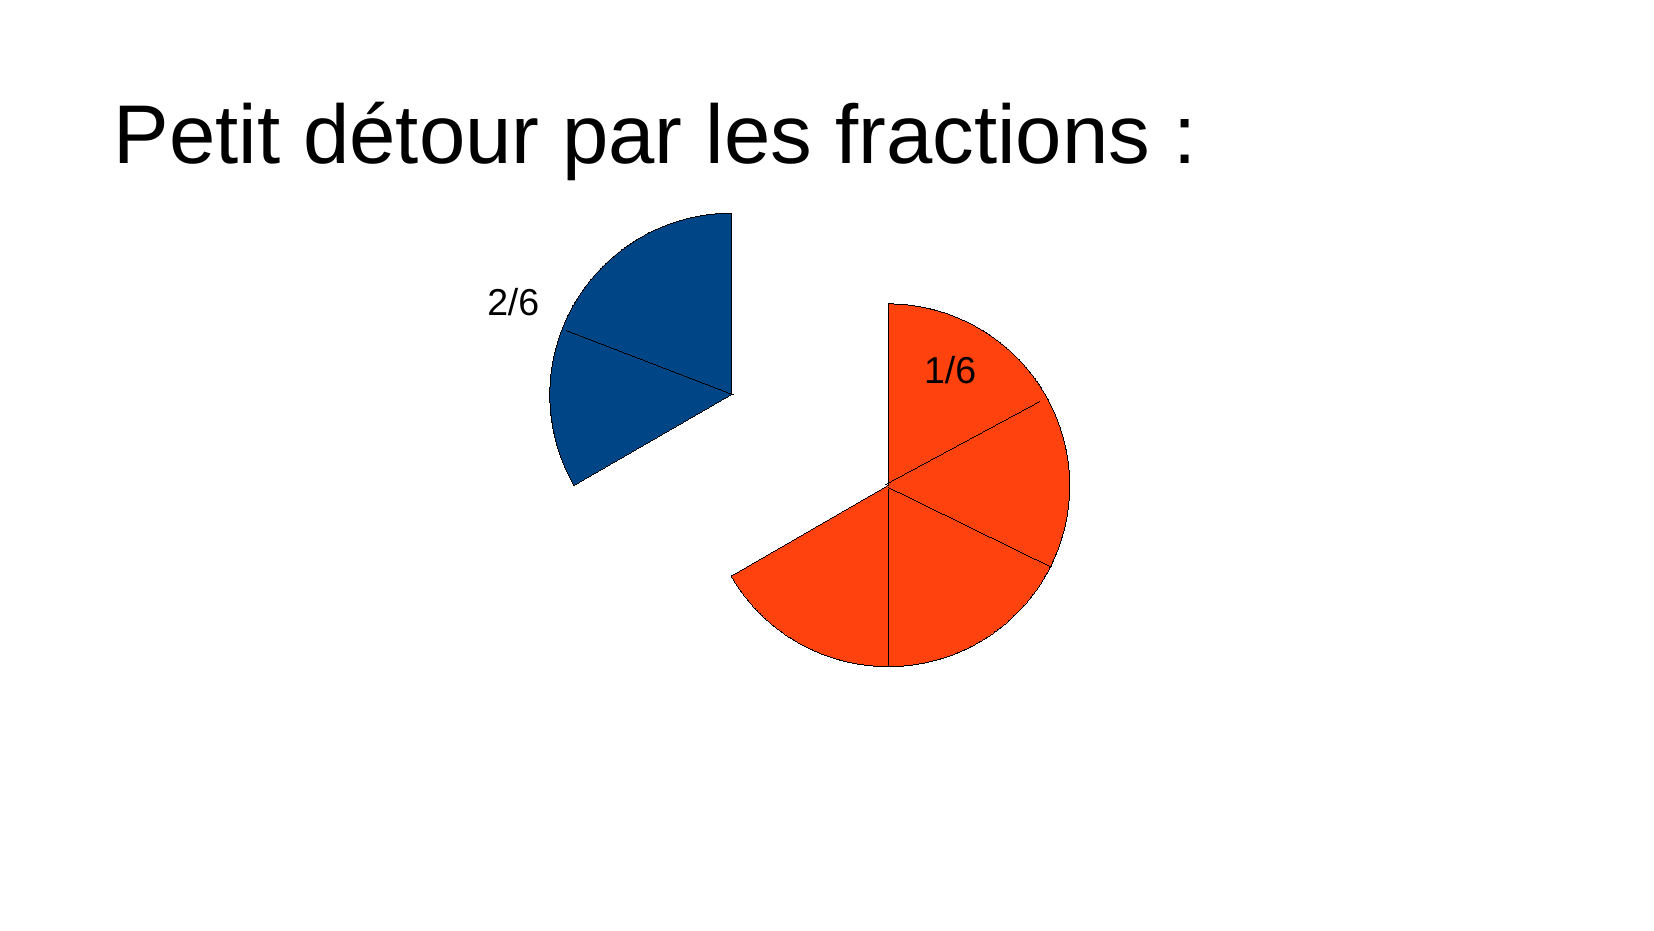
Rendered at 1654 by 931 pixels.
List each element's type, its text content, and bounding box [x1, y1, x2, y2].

text_box [549, 283, 731, 485]
text_box Petit détour par les fractions : [59, 81, 1253, 283]
text_box [732, 303, 1070, 666]
text_box 1/6 [909, 342, 992, 400]
text_box 2/6 [472, 273, 555, 331]
